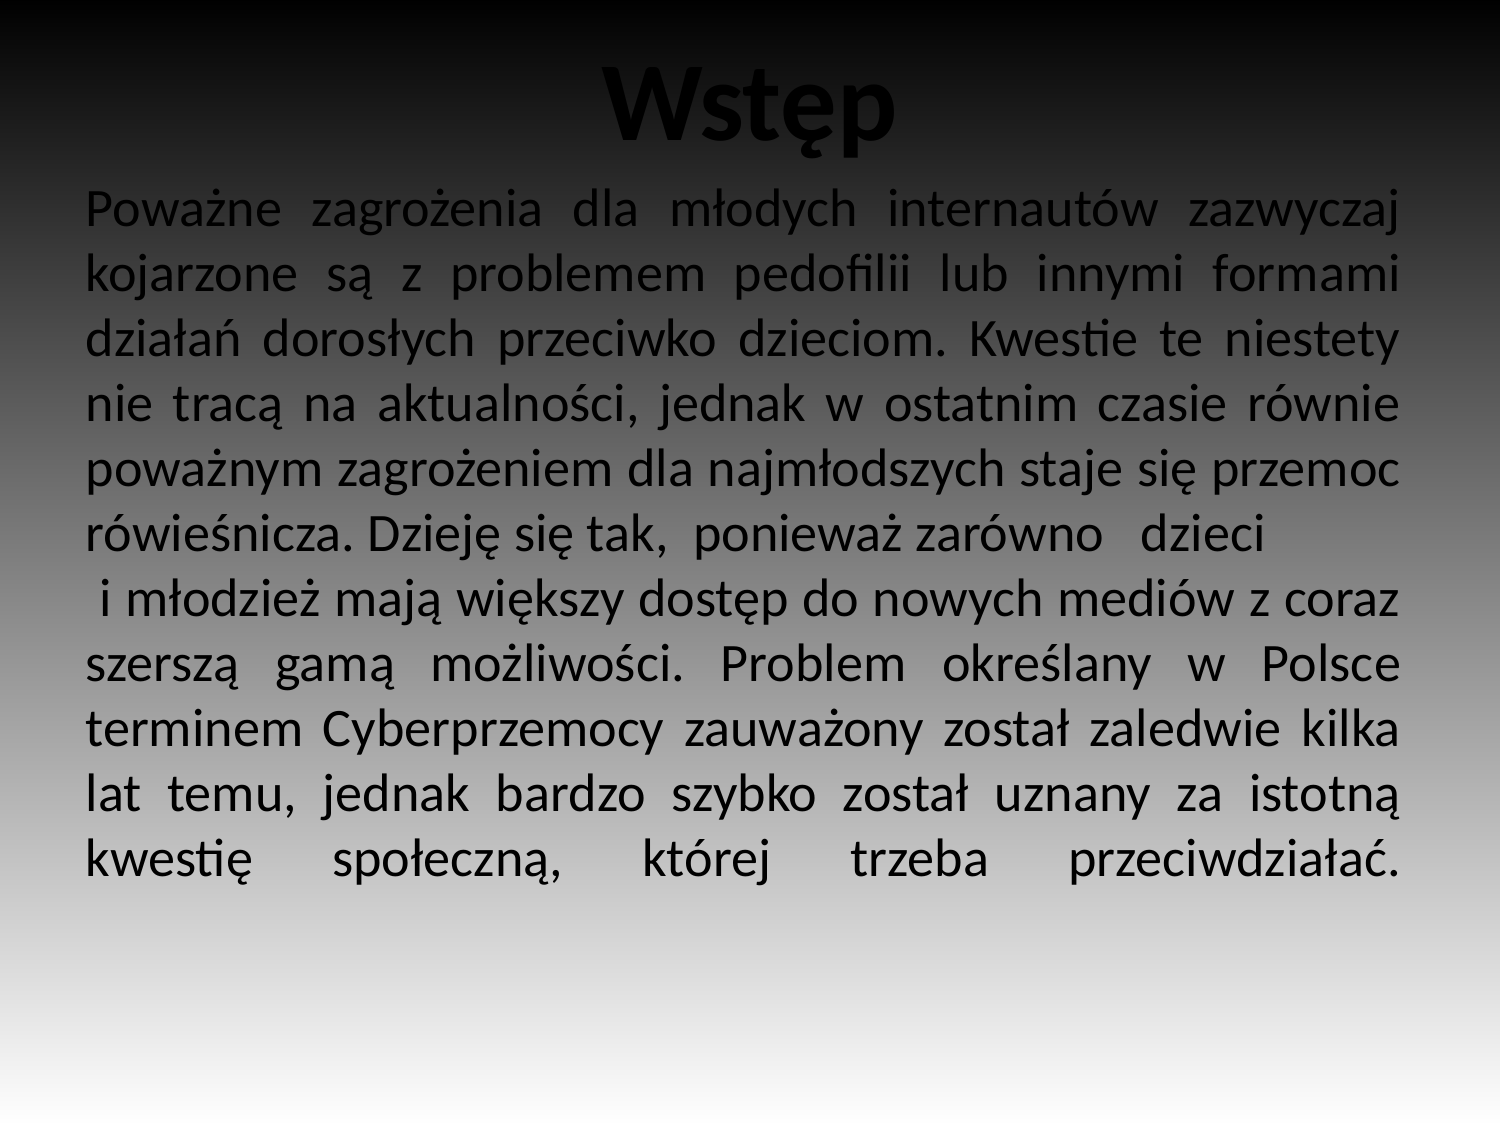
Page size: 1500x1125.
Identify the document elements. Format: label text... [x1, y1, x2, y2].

title Poważne zagrożenia dla młodych internautów zazwyczaj kojarzone są z problemem pedofilii lub innymi formami działań dorosłych przeciwko dzieciom. Kwestie te niestety nie tracą na aktualności, jednak w ostatnim czasie równie poważnym zagrożeniem dla najmłodszych staje się przemoc rówieśnicza. Dzieję się tak, ponieważ zarówno dzieci i młodzież mają większy dostęp do nowych mediów z coraz szerszą gamą możliwości. Problem określany w Polsce terminem Cyberprzemocy zauważony został zaledwie kilka lat temu, jednak bardzo szybko został uznany za istotną kwestię społeczną, której trzeba przeciwdziałać. [70, 165, 1418, 839]
text_box Wstęp [586, 20, 913, 171]
